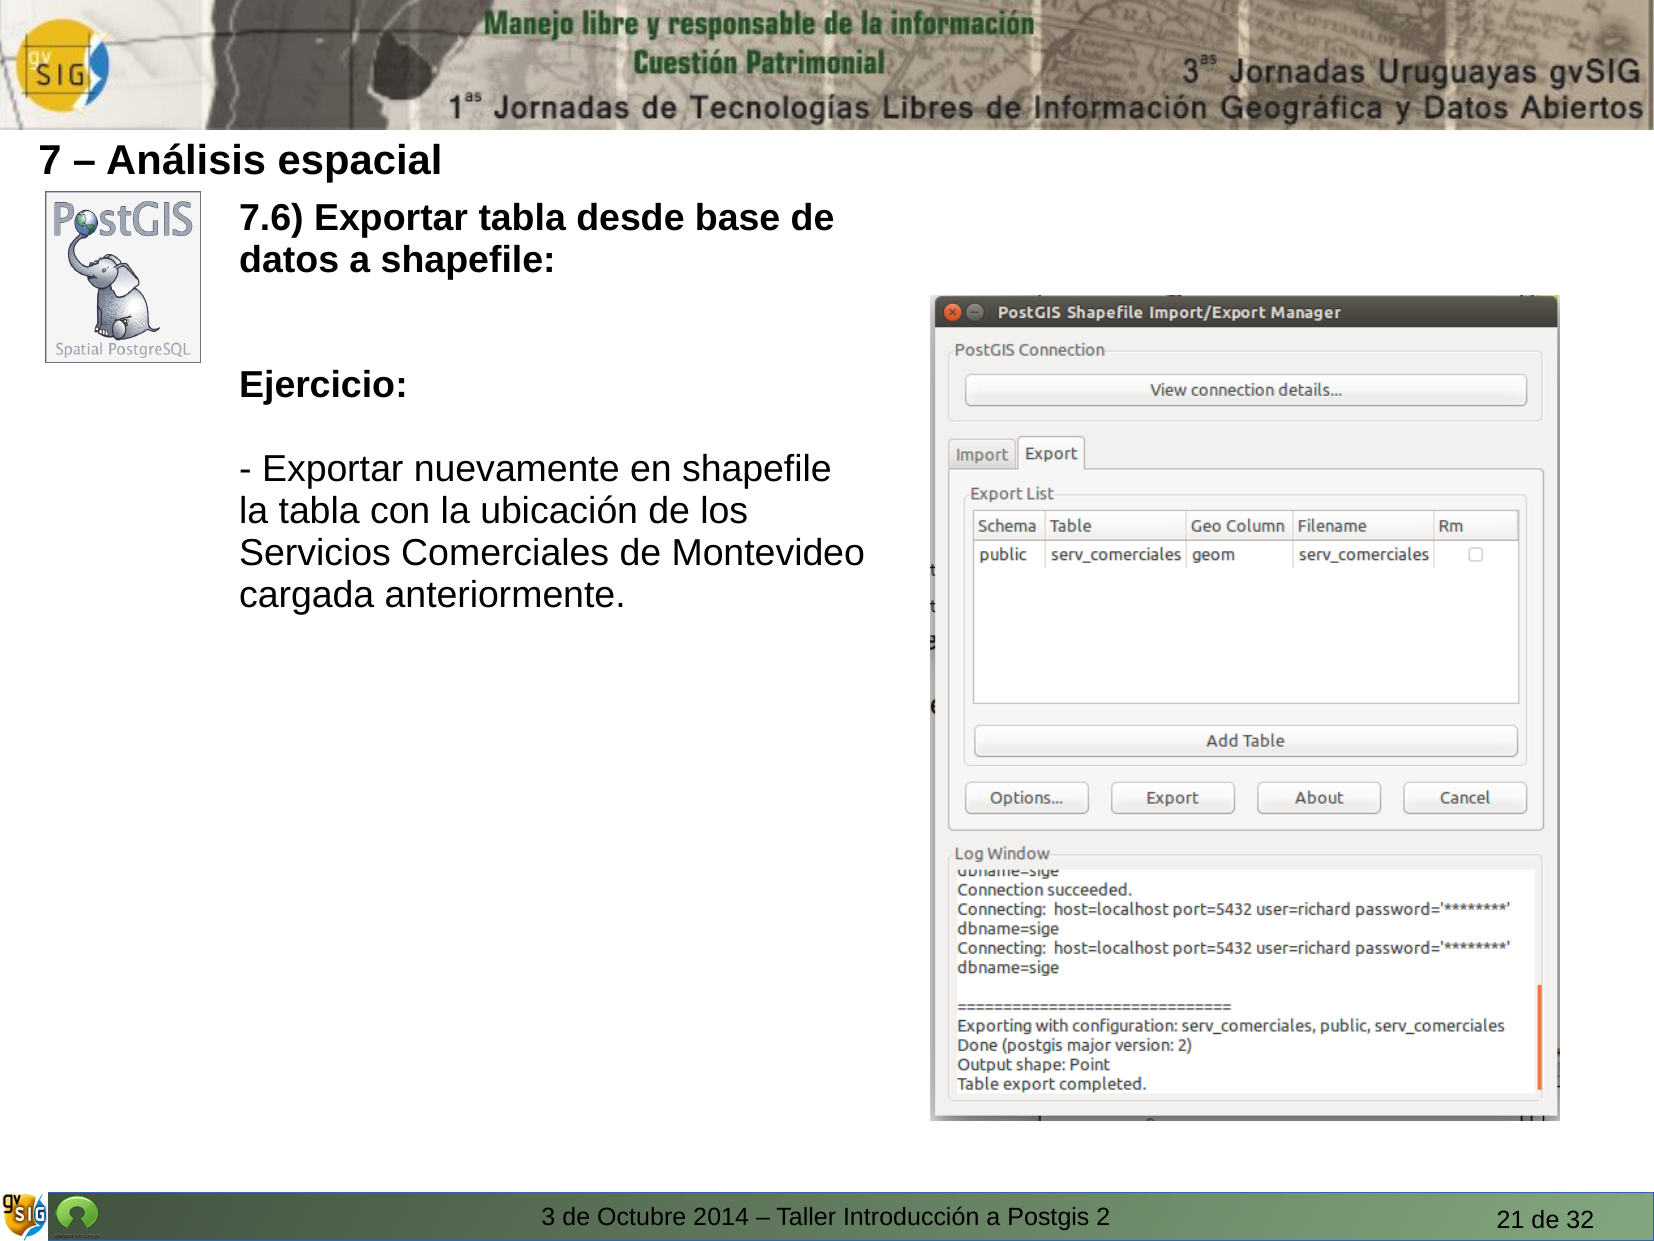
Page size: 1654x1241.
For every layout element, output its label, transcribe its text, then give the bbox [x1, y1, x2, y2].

text_box 7.6) Exportar tabla desde base de datos a shapefile: Ejercicio: - Exportar nuevamente en shapefile la tabla con la ubicación de los Servicios Comerciales de Montevideo cargada anteriormente. [224, 188, 886, 624]
picture [405, 295, 1560, 1121]
text_box 3 de Octubre 2014 – Taller Introducción a Postgis 2 [107, 1192, 1654, 1241]
picture [45, 191, 201, 363]
text_box 7 – Análisis espacial [23, 129, 1630, 192]
picture [0, 0, 1654, 130]
picture [0, 1192, 107, 1241]
text_box <número> de 32 [1481, 1198, 1654, 1241]
